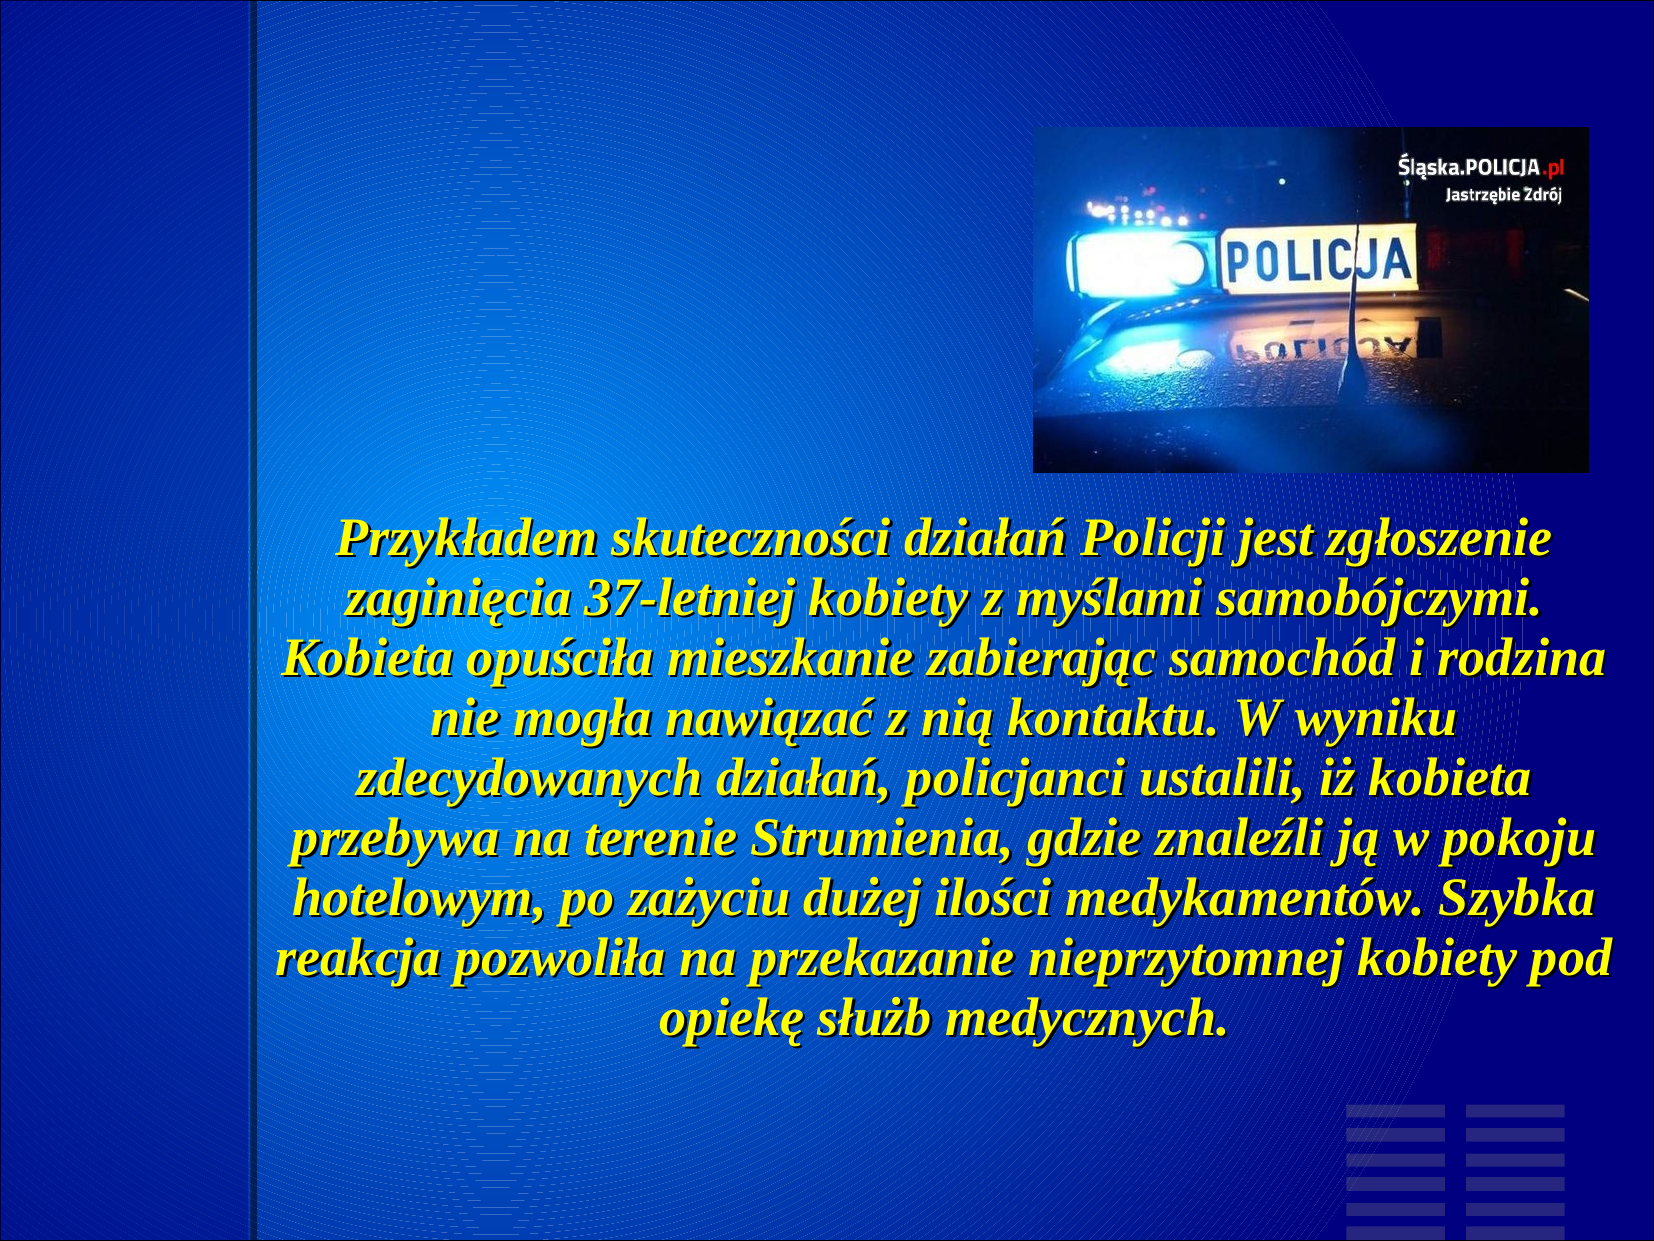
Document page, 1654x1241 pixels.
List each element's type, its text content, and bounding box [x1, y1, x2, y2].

text_box Przykładem skuteczności działań Policji jest zgłoszenie zaginięcia 37-letniej kobiety z myślami samobójczymi. Kobieta opuściła mieszkanie zabierając samochód i rodzina nie mogła nawiązać z nią kontaktu. W wyniku zdecydowanych działań, policjanci ustalili, iż kobieta przebywa na terenie Strumienia, gdzie znaleźli ją w pokoju hotelowym, po zażyciu dużej ilości medykamentów. Szybka reakcja pozwoliła na przekazanie nieprzytomnej kobiety pod opiekę służb medycznych. [265, 56, 1625, 1077]
picture [1033, 127, 1589, 473]
